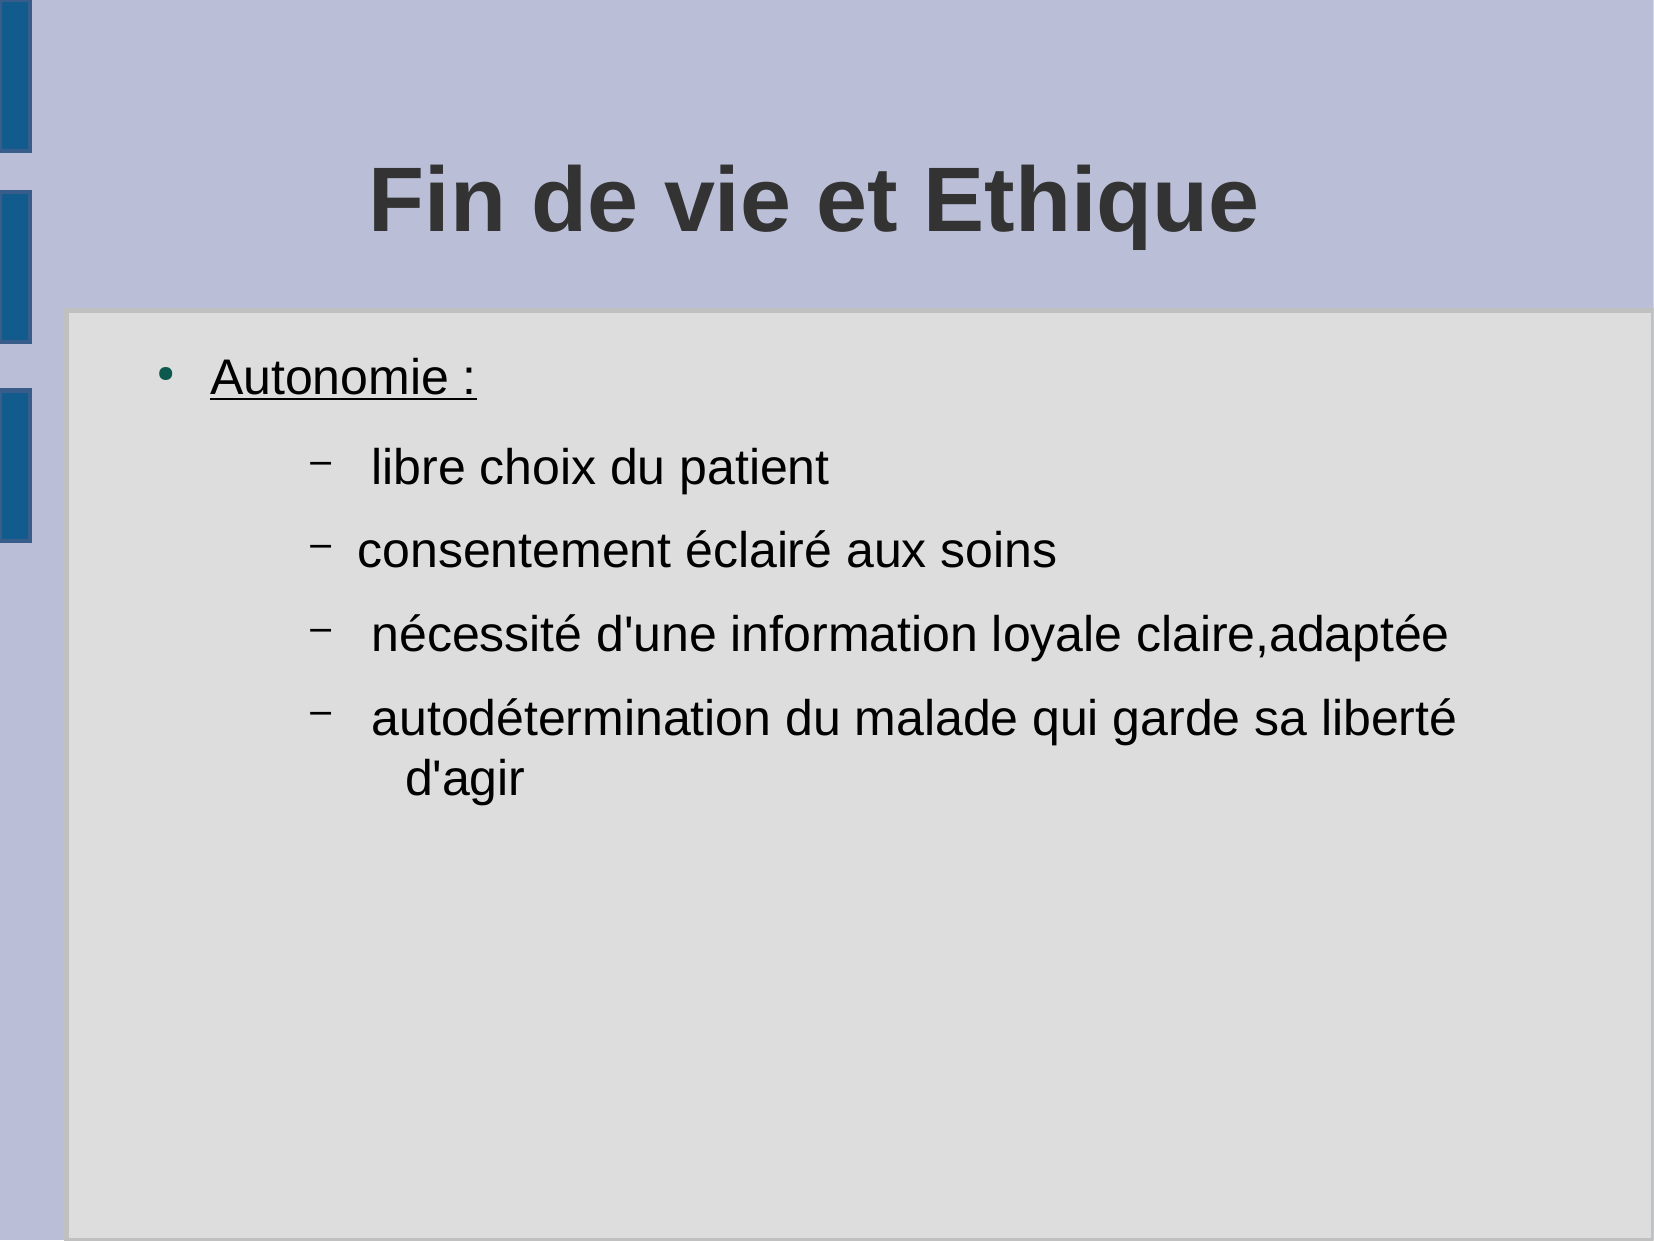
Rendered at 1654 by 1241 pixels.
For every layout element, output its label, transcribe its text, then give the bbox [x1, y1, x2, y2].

title Fin de vie et Ethique [121, 98, 1534, 291]
list Autonomie : libre choix du patient consentement éclairé aux soins nécessité d'une information loyale claire,adaptée autodétermination du malade qui garde sa liberté d'agir [121, 344, 1534, 1112]
